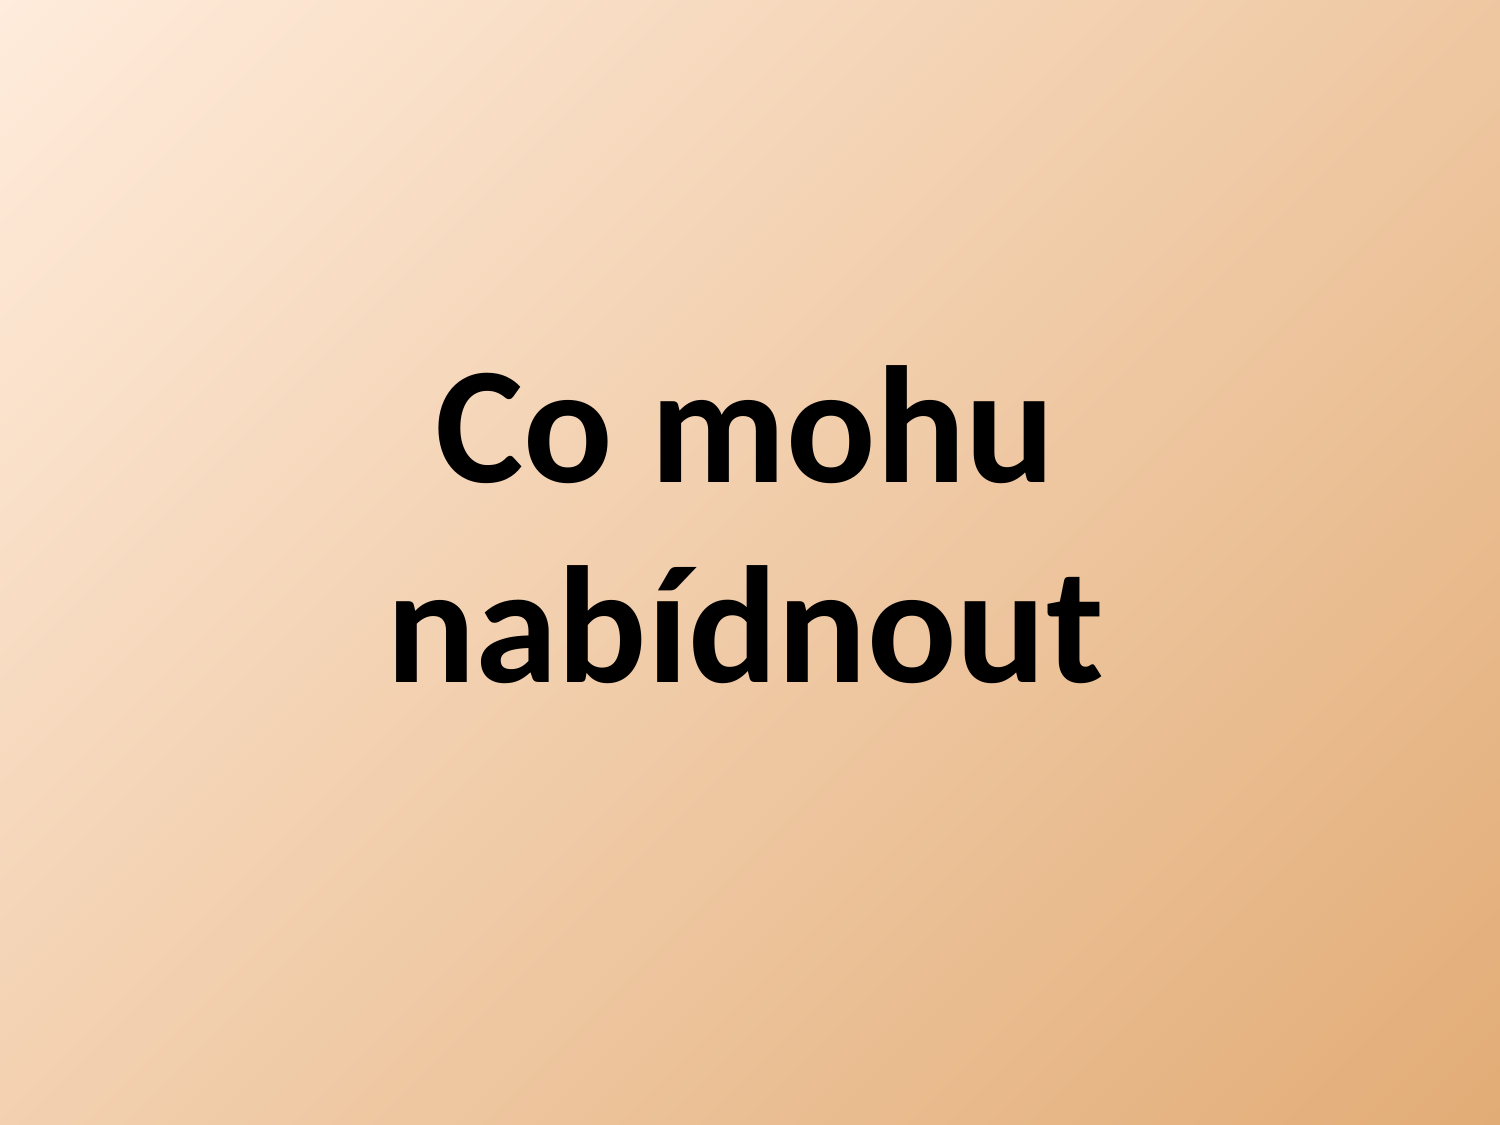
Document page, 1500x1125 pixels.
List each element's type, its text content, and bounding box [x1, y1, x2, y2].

title Co mohu nabídnout [70, 308, 1421, 724]
